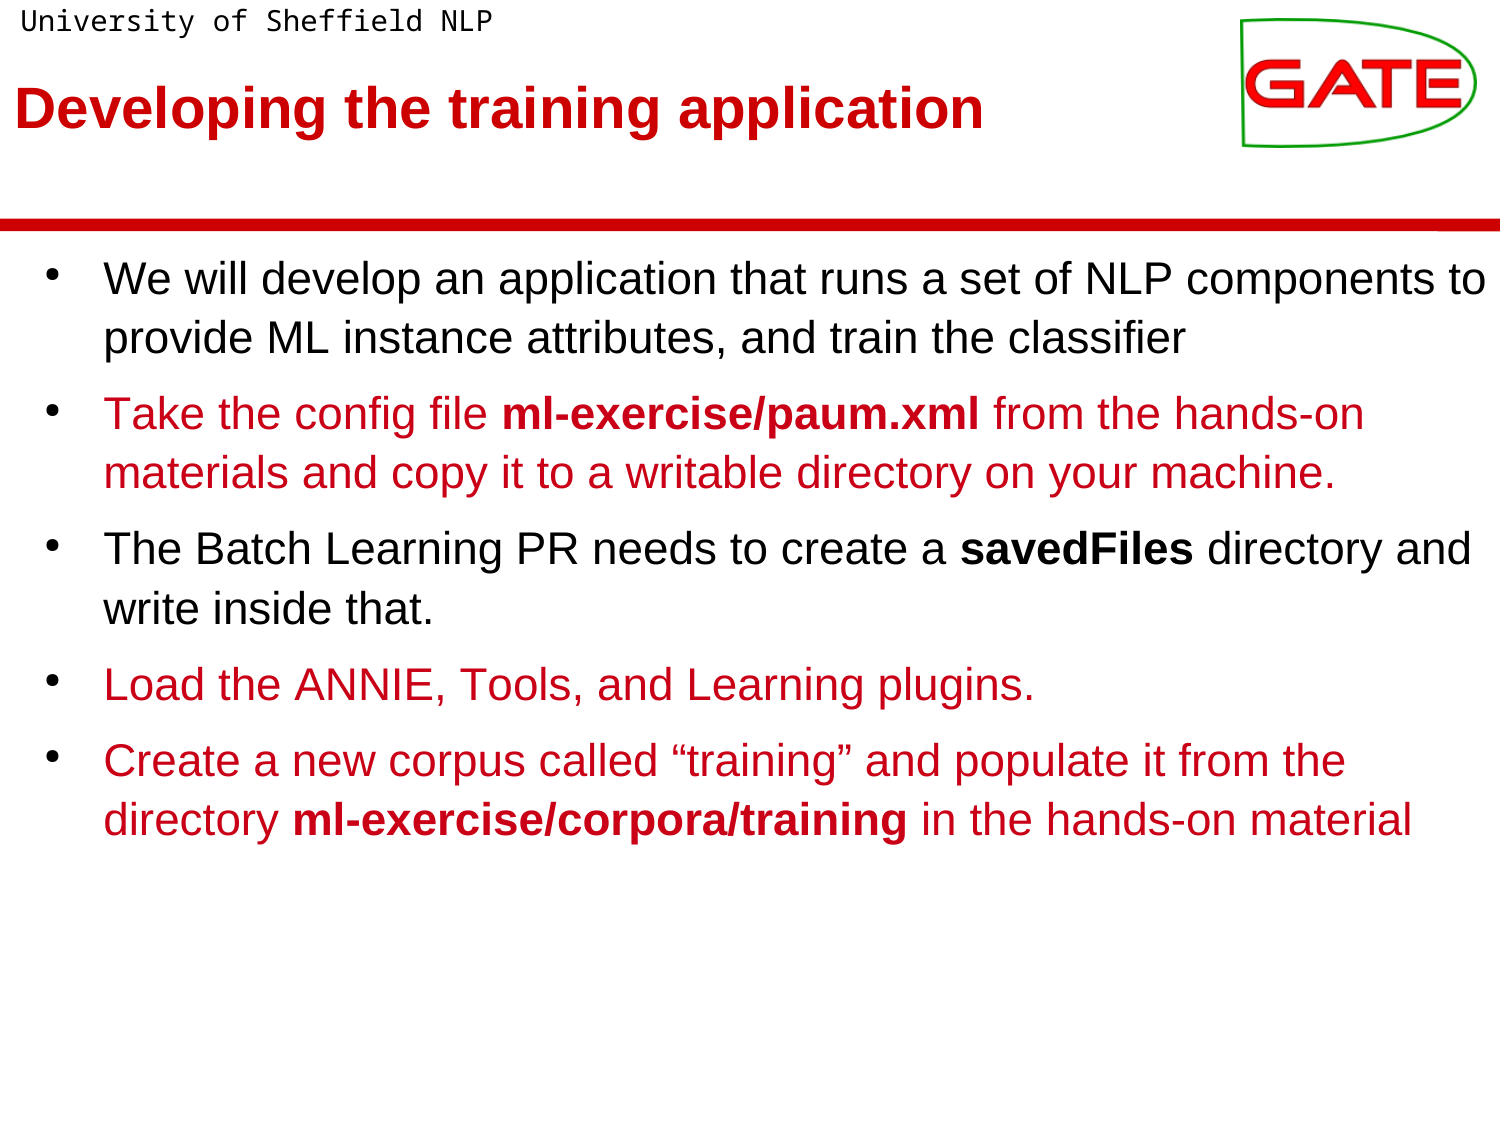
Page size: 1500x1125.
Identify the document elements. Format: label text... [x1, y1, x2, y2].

list We will develop an application that runs a set of NLP components to provide ML instance attributes, and train the classifier Take the config file ml-exercise/paum.xml from the hands-on materials and copy it to a writable directory on your machine. The Batch Learning PR needs to create a savedFiles directory and write inside that. Load the ANNIE, Tools, and Learning plugins. Create a new corpus called “training” and populate it from the directory ml-exercise/corpora/training in the hands-on material [29, 236, 1500, 1094]
picture [1240, 18, 1477, 148]
title Developing the training application [0, 4, 1239, 213]
